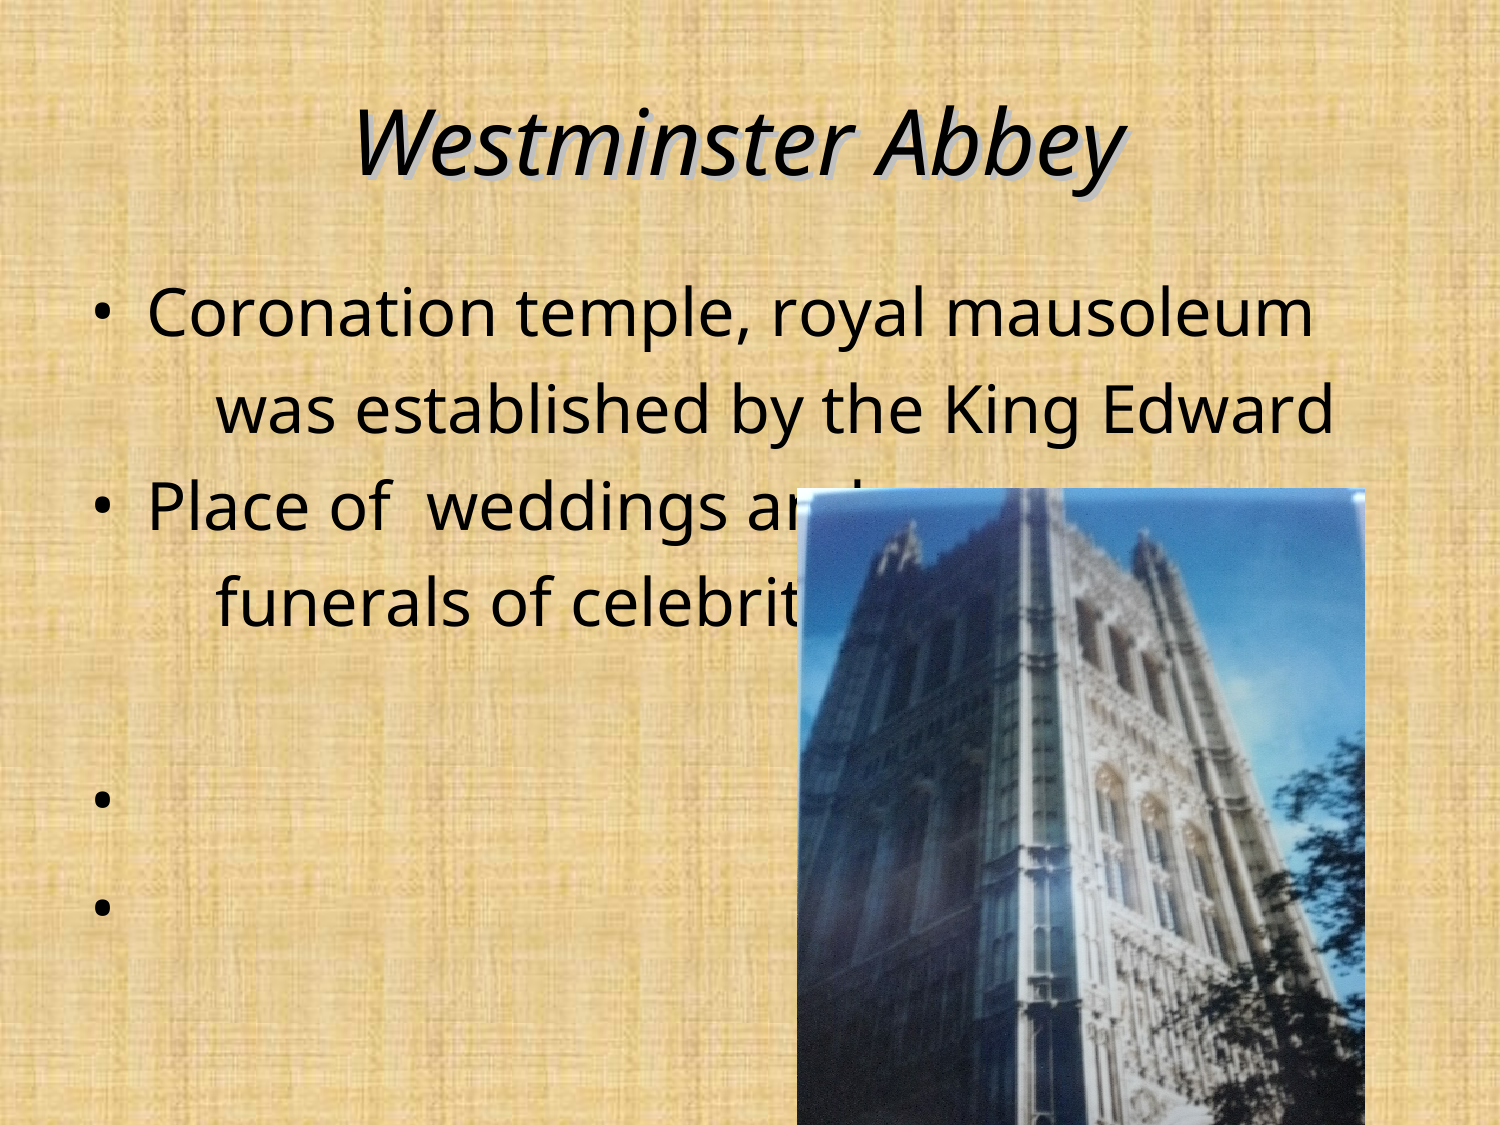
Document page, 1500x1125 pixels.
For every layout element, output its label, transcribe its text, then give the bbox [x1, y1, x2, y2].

title Westminster Abbey [75, 45, 1426, 233]
list Coronation temple, royal mausoleum was established by the King Edward Place of weddings and funerals of celebrities [75, 262, 1426, 1005]
picture [797, 488, 1365, 1125]
